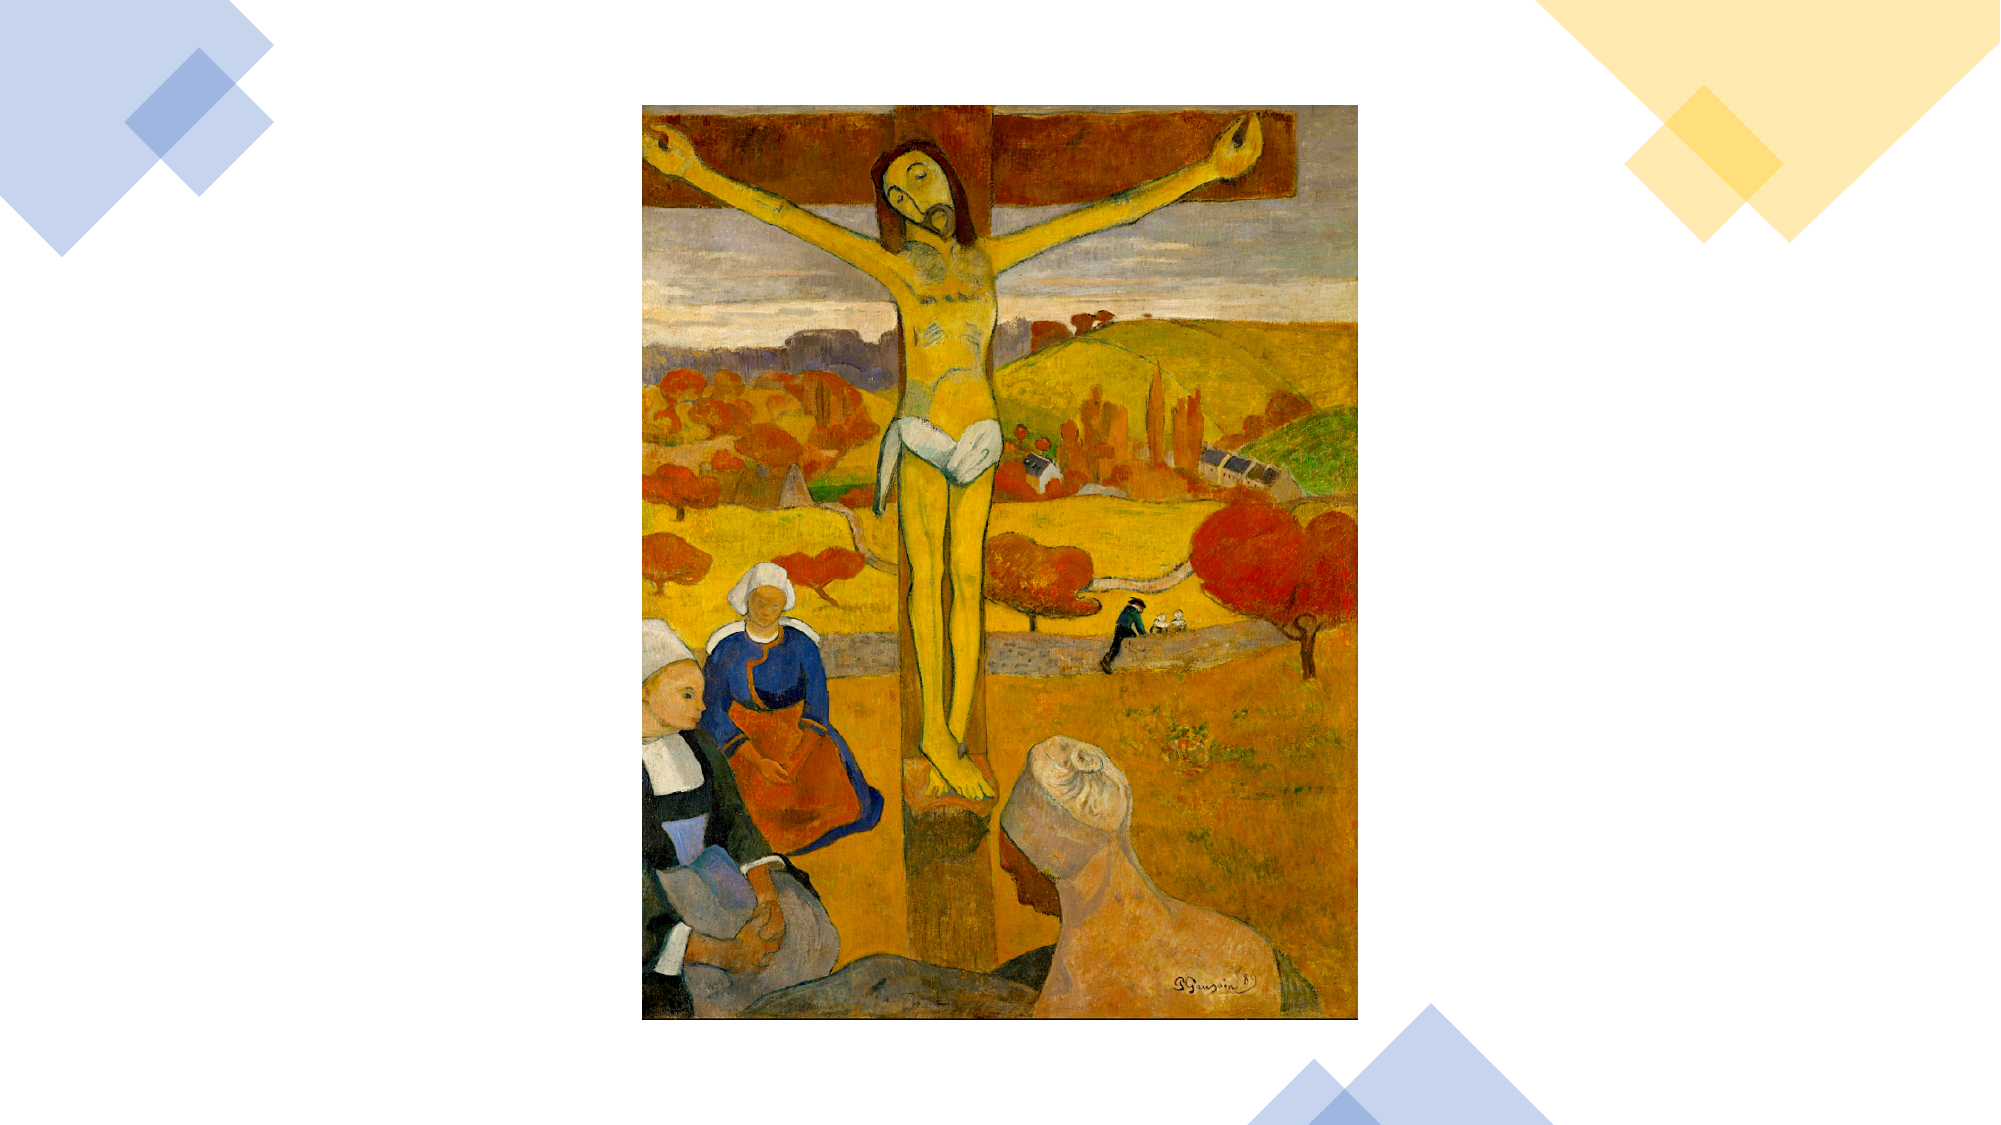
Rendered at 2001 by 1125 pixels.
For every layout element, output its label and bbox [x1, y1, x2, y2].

picture [642, 105, 1358, 1020]
text_box [0, 0, 2000, 1125]
